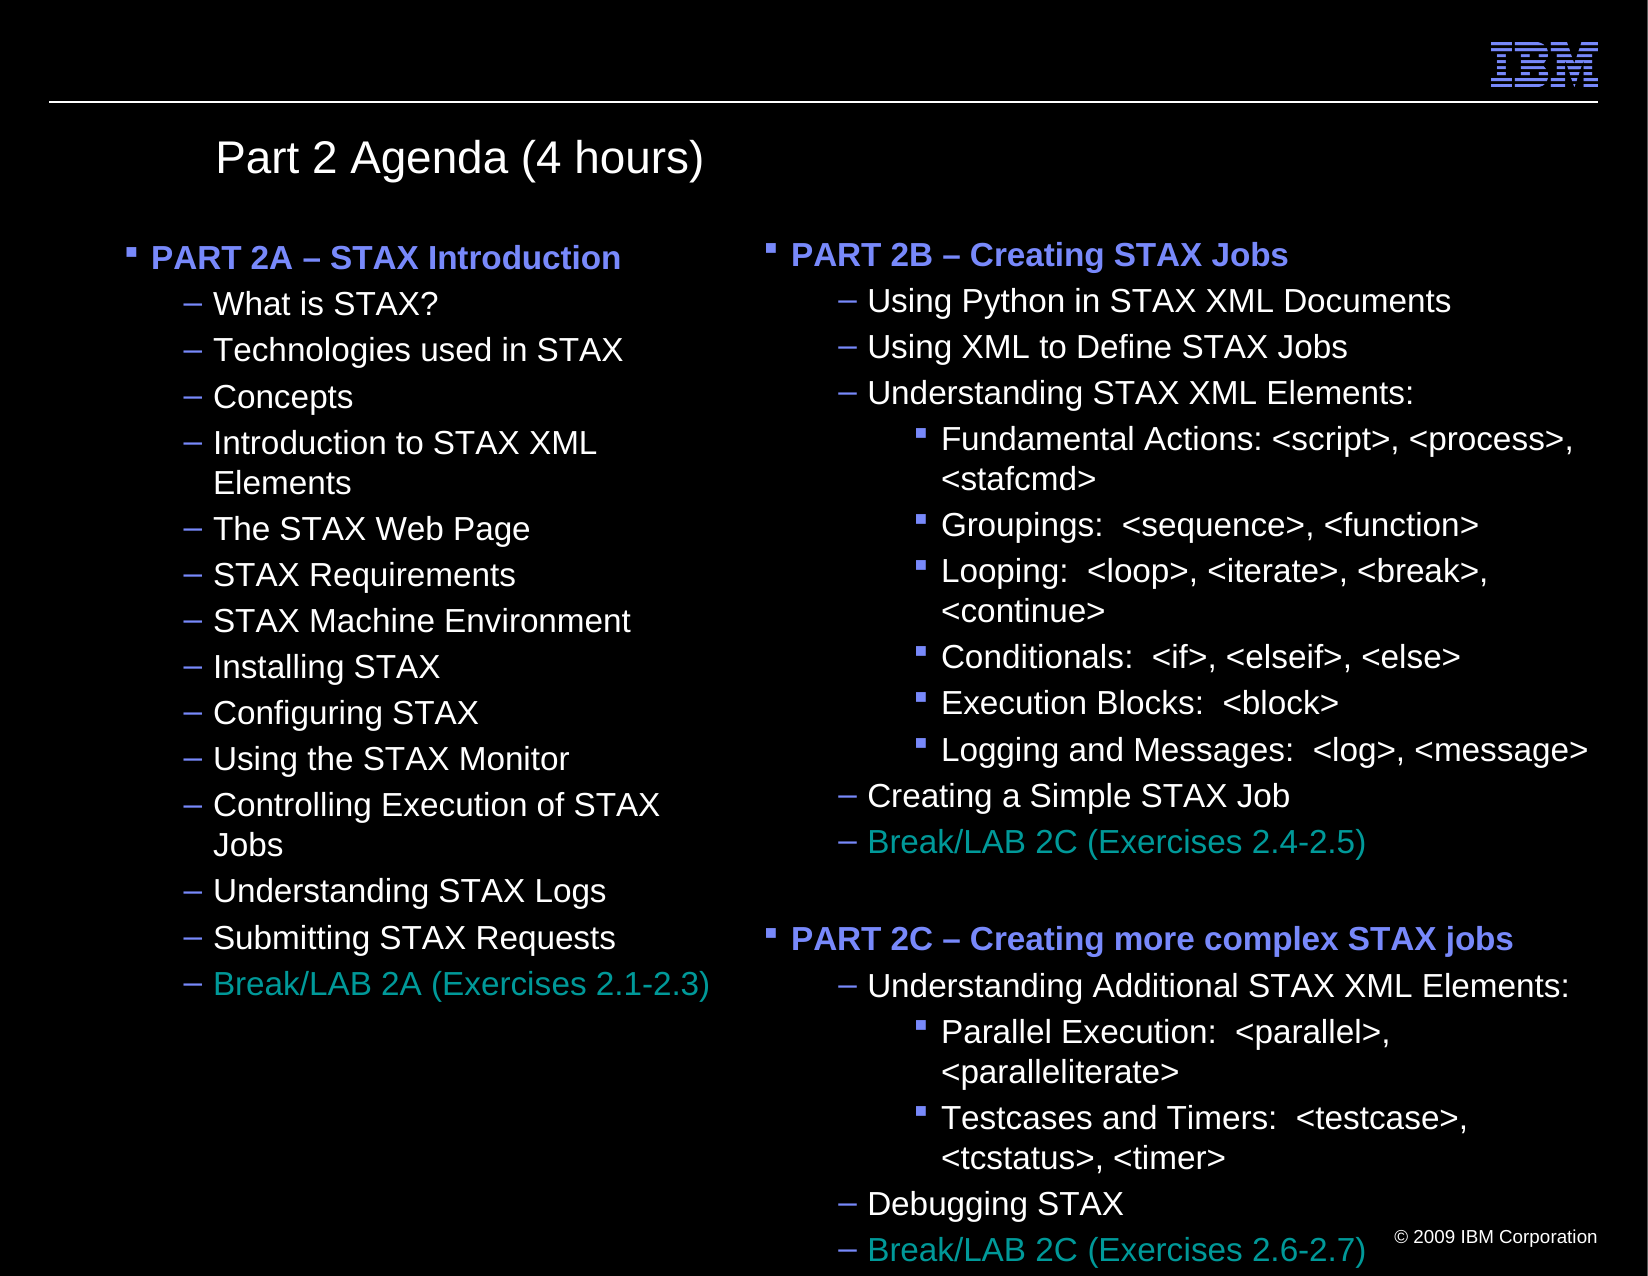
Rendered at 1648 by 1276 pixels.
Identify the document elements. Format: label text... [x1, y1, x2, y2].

text_box PART 2A – STAX Introduction What is STAX? Technologies used in STAX Concepts Introduction to STAX XML Elements The STAX Web Page STAX Requirements STAX Machine Environment Installing STAX Configuring STAX Using the STAX Monitor Controlling Execution of STAX Jobs Understanding STAX Logs Submitting STAX Requests Break/LAB 2A (Exercises 2.1-2.3) [123, 236, 740, 1146]
title Part 2 Agenda (4 hours) [198, 125, 1648, 219]
text_box PART 2B – Creating STAX Jobs Using Python in STAX XML Documents Using XML to Define STAX Jobs Understanding STAX XML Elements: Fundamental Actions: <script>, <process>, <stafcmd> Groupings: <sequence>, <function> Looping: <loop>, <iterate>, <break>, <continue> Conditionals: <if>, <elseif>, <else> Execution Blocks: <block> Logging and Messages: <log>, <message> Creating a Simple STAX Job Break/LAB 2C (Exercises 2.4-2.5) PART 2C – Creating more complex STAX jobs Understanding Additional STAX XML Elements: Parallel Execution: <parallel>, <paralleliterate> Testcases and Timers: <testcase>, <tcstatus>, <timer> Debugging STAX Break/LAB 2C (Exercises 2.6-2.7) [748, 225, 1610, 1276]
picture [1491, 42, 1598, 87]
